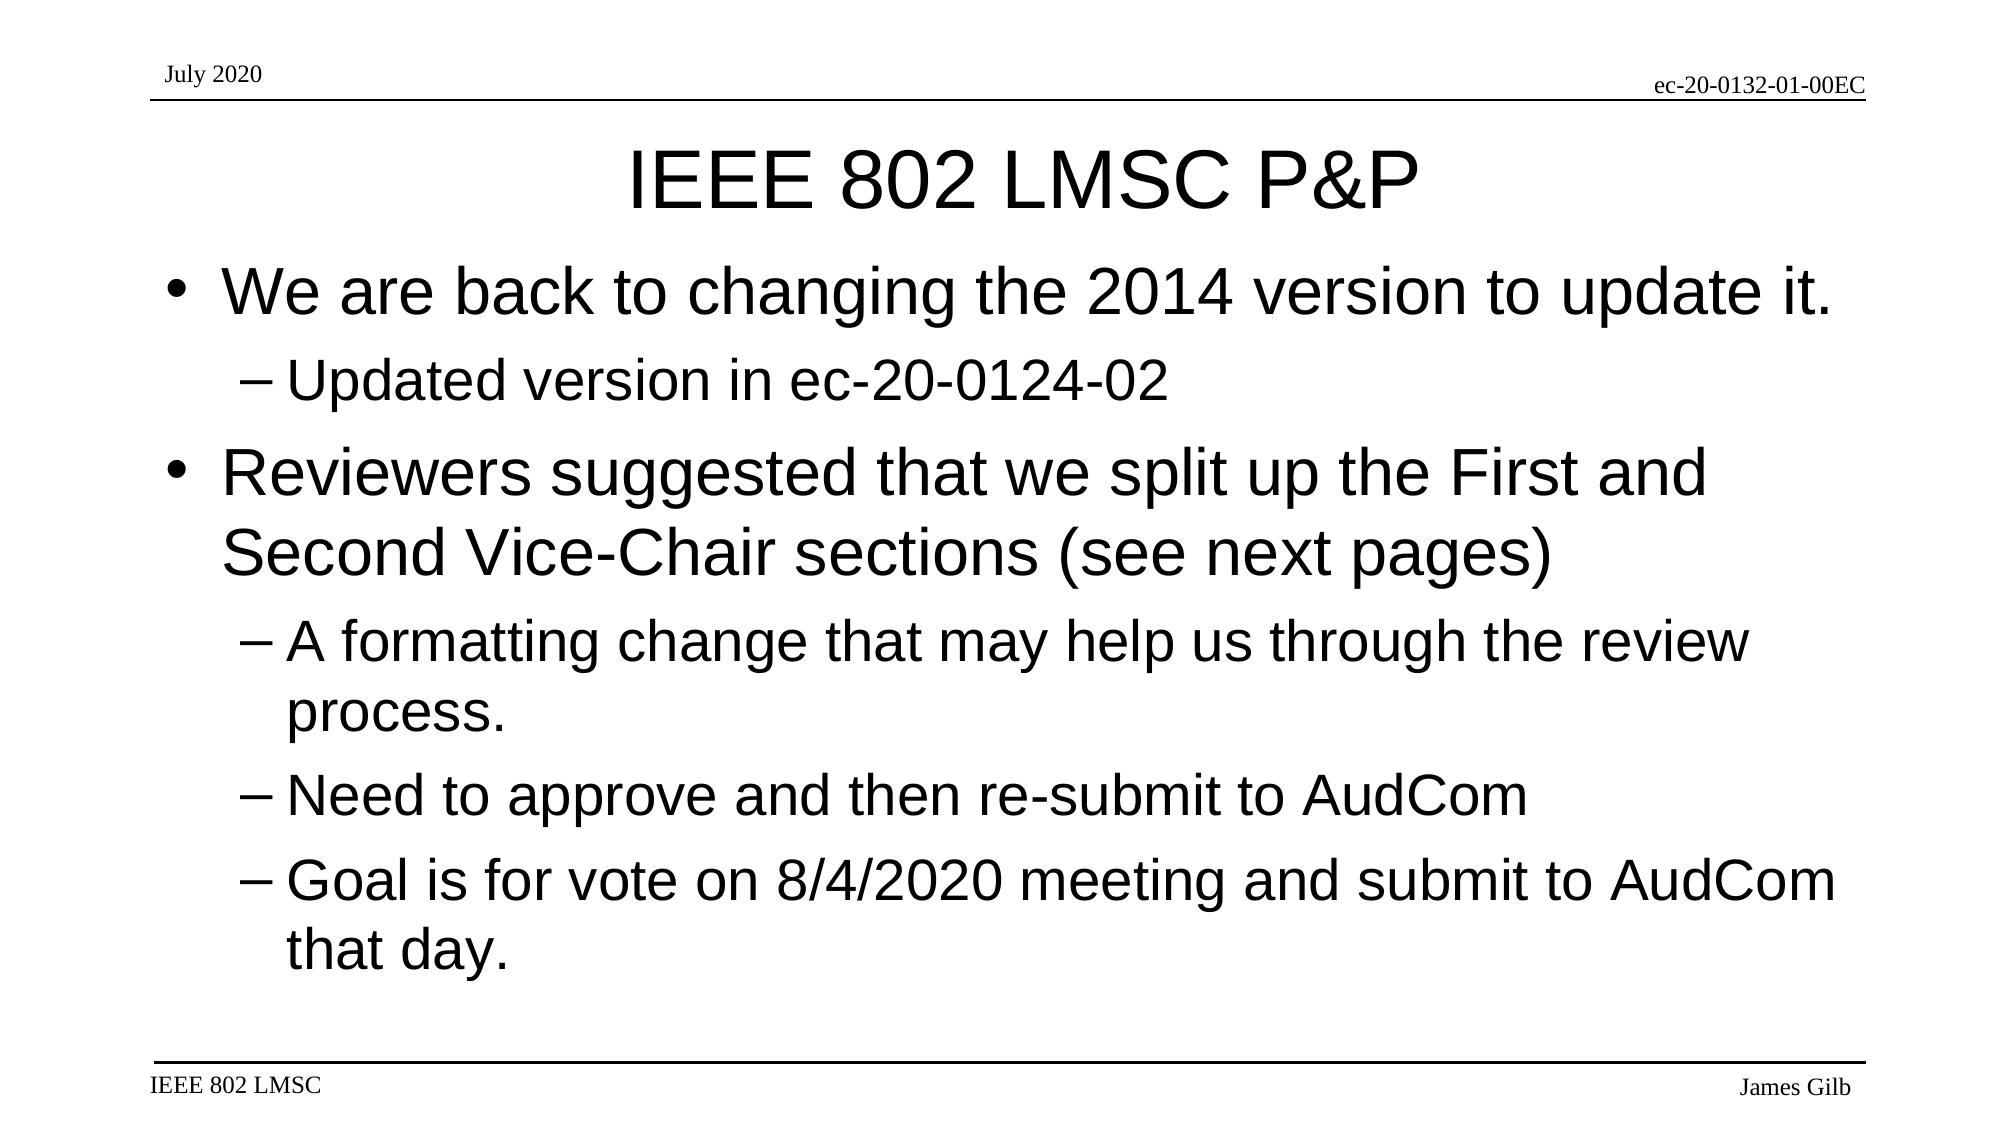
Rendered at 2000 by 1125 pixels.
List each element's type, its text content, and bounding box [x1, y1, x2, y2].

list We are back to changing the 2014 version to update it. Updated version in ec-20-0124-02 Reviewers suggested that we split up the First and Second Vice-Chair sections (see next pages) A formatting change that may help us through the review process. Need to approve and then re-submit to AudCom Goal is for vote on 8/4/2020 meeting and submit to AudCom that day. [149, 239, 1900, 1051]
title IEEE 802 LMSC P&P [149, 112, 1900, 238]
